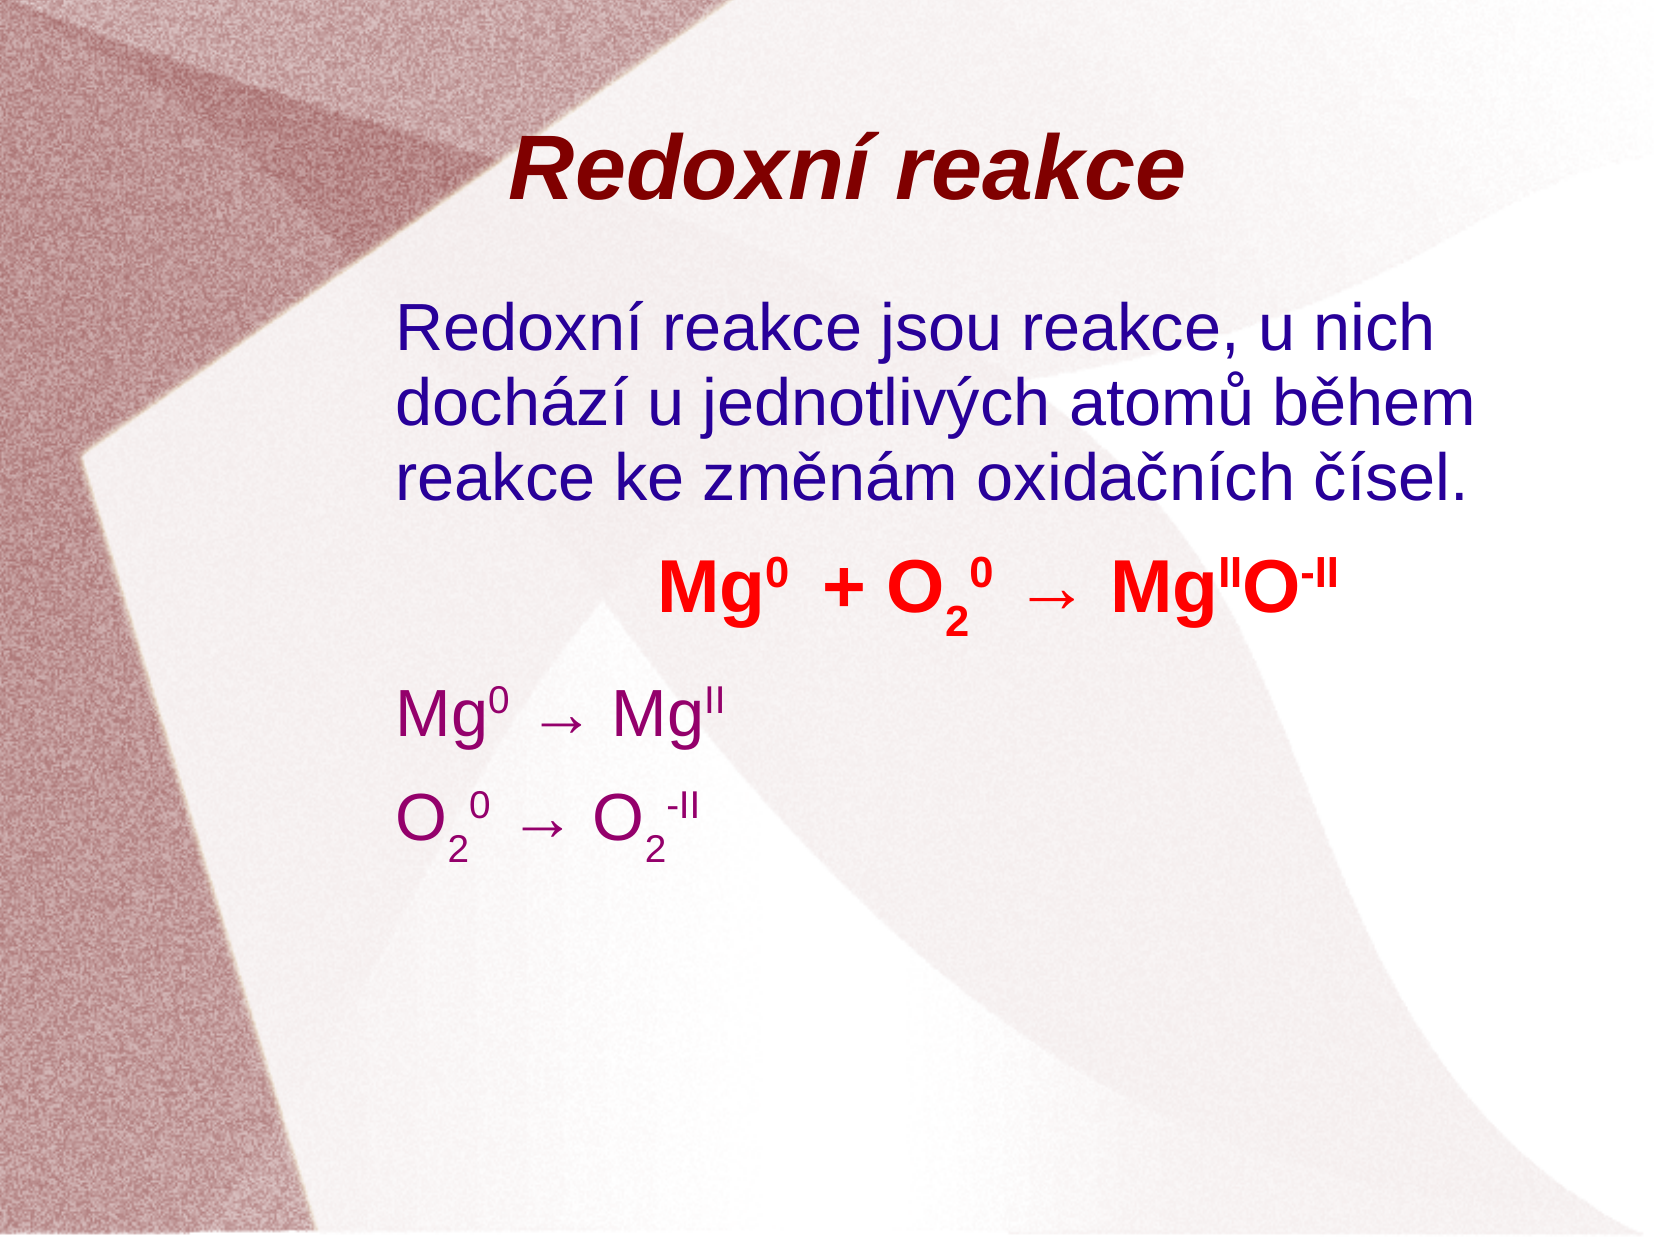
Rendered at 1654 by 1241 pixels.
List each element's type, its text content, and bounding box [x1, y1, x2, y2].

list Redoxní reakce jsou reakce, u nich dochází u jednotlivých atomů během reakce ke změnám oxidačních čísel. Mg0 + O20 → MgIIO-II Mg0 → MgII O20 → O2-II [324, 290, 1601, 1010]
title Redoxní reakce [177, 64, 1187, 272]
picture [0, 0, 1654, 1241]
